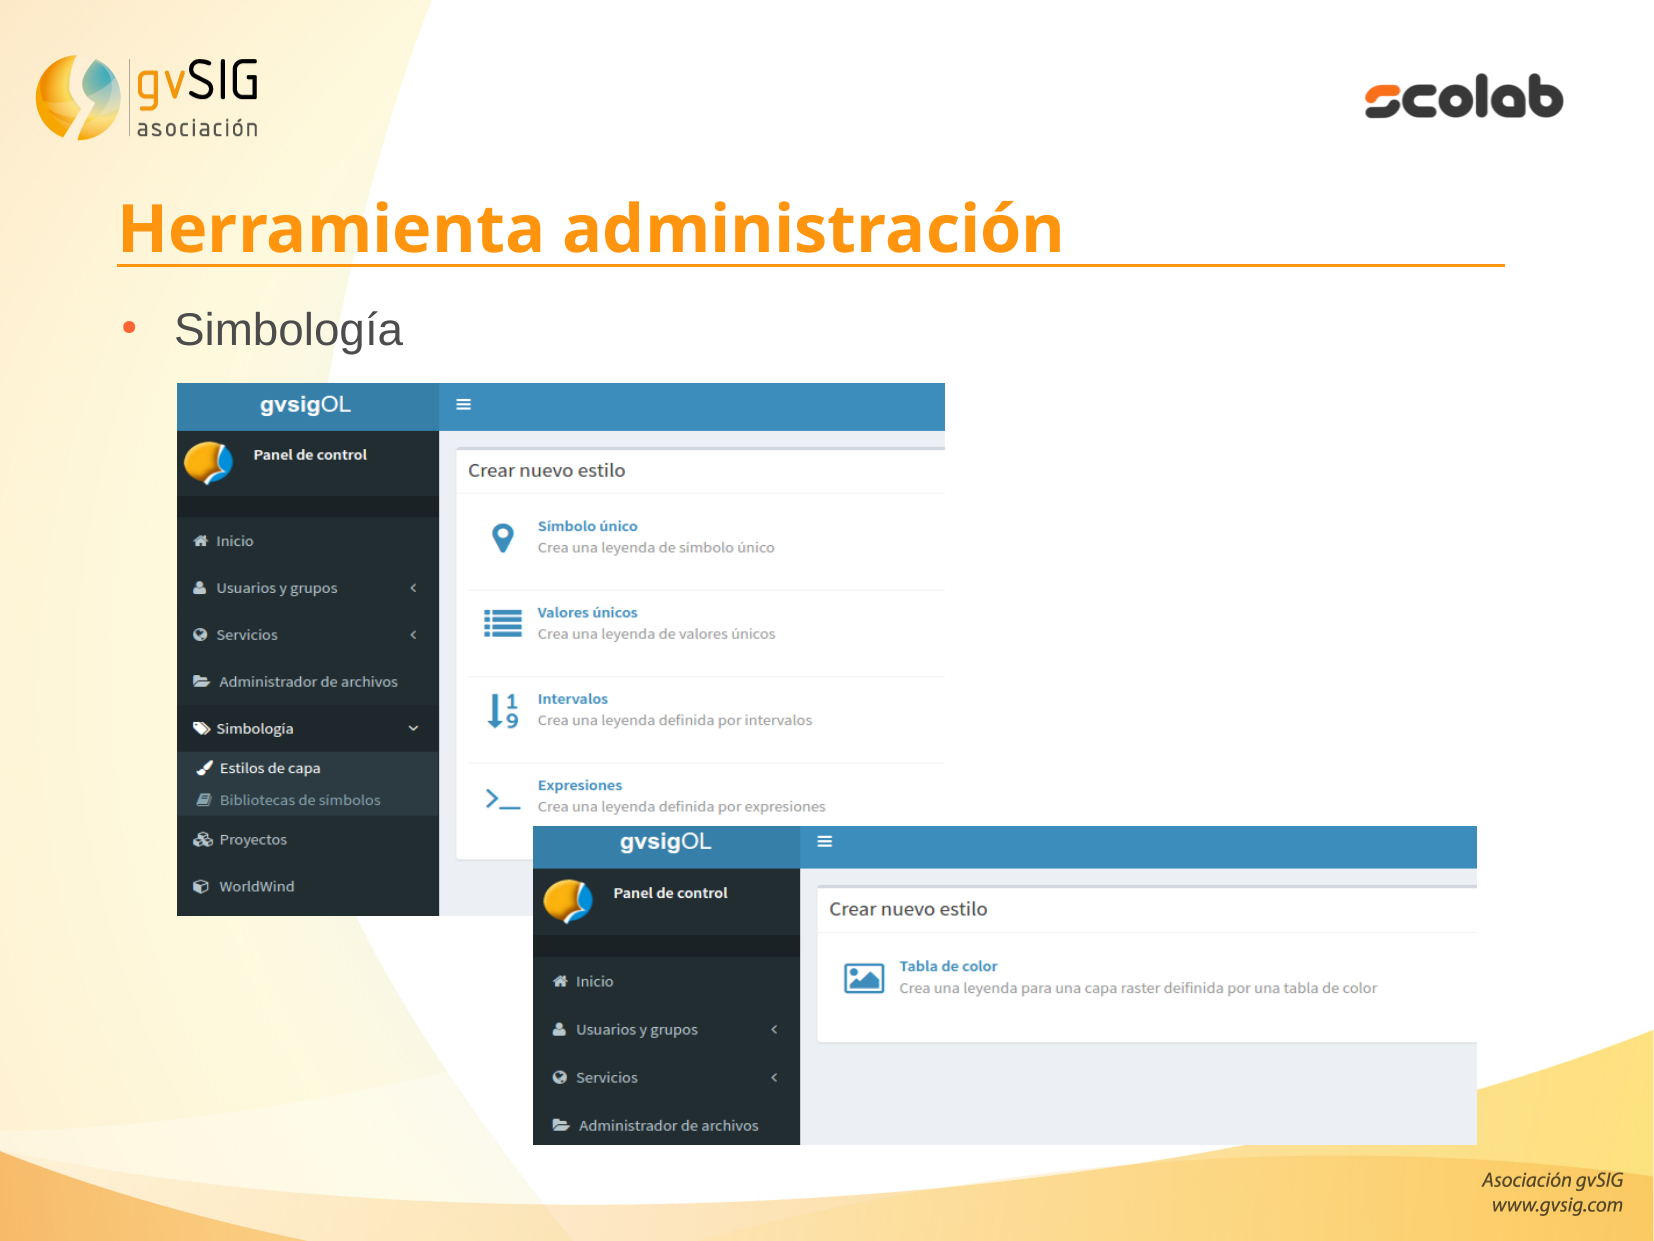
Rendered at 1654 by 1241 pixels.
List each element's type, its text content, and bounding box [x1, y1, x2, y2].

picture [0, 0, 1654, 1241]
title Herramienta administración [117, 177, 1606, 276]
text_box Simbología [88, 296, 1565, 414]
